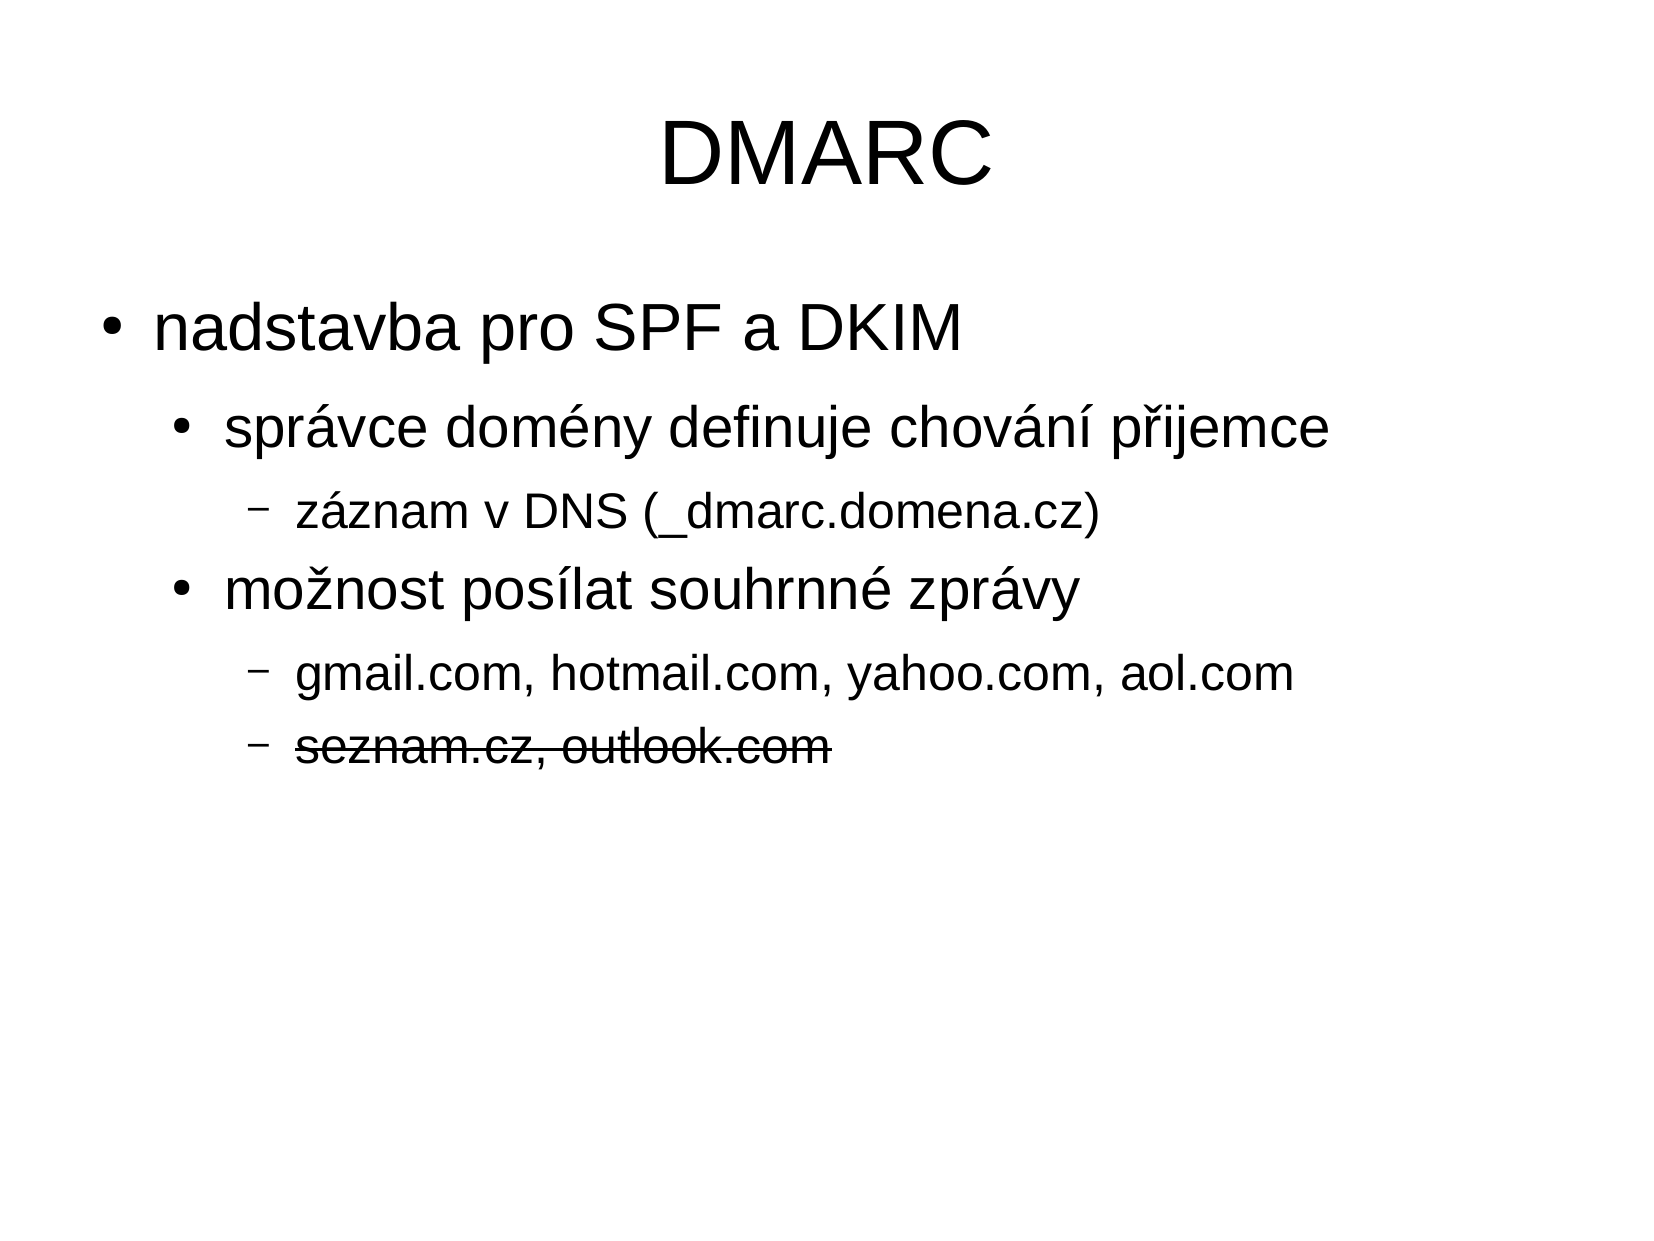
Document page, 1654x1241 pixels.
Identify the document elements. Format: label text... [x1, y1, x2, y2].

title DMARC [82, 49, 1571, 257]
list nadstavba pro SPF a DKIM správce domény definuje chování přijemce záznam v DNS (_dmarc.domena.cz) možnost posílat souhrnné zprávy gmail.com, hotmail.com, yahoo.com, aol.com seznam.cz, outlook.com [82, 290, 1571, 1010]
